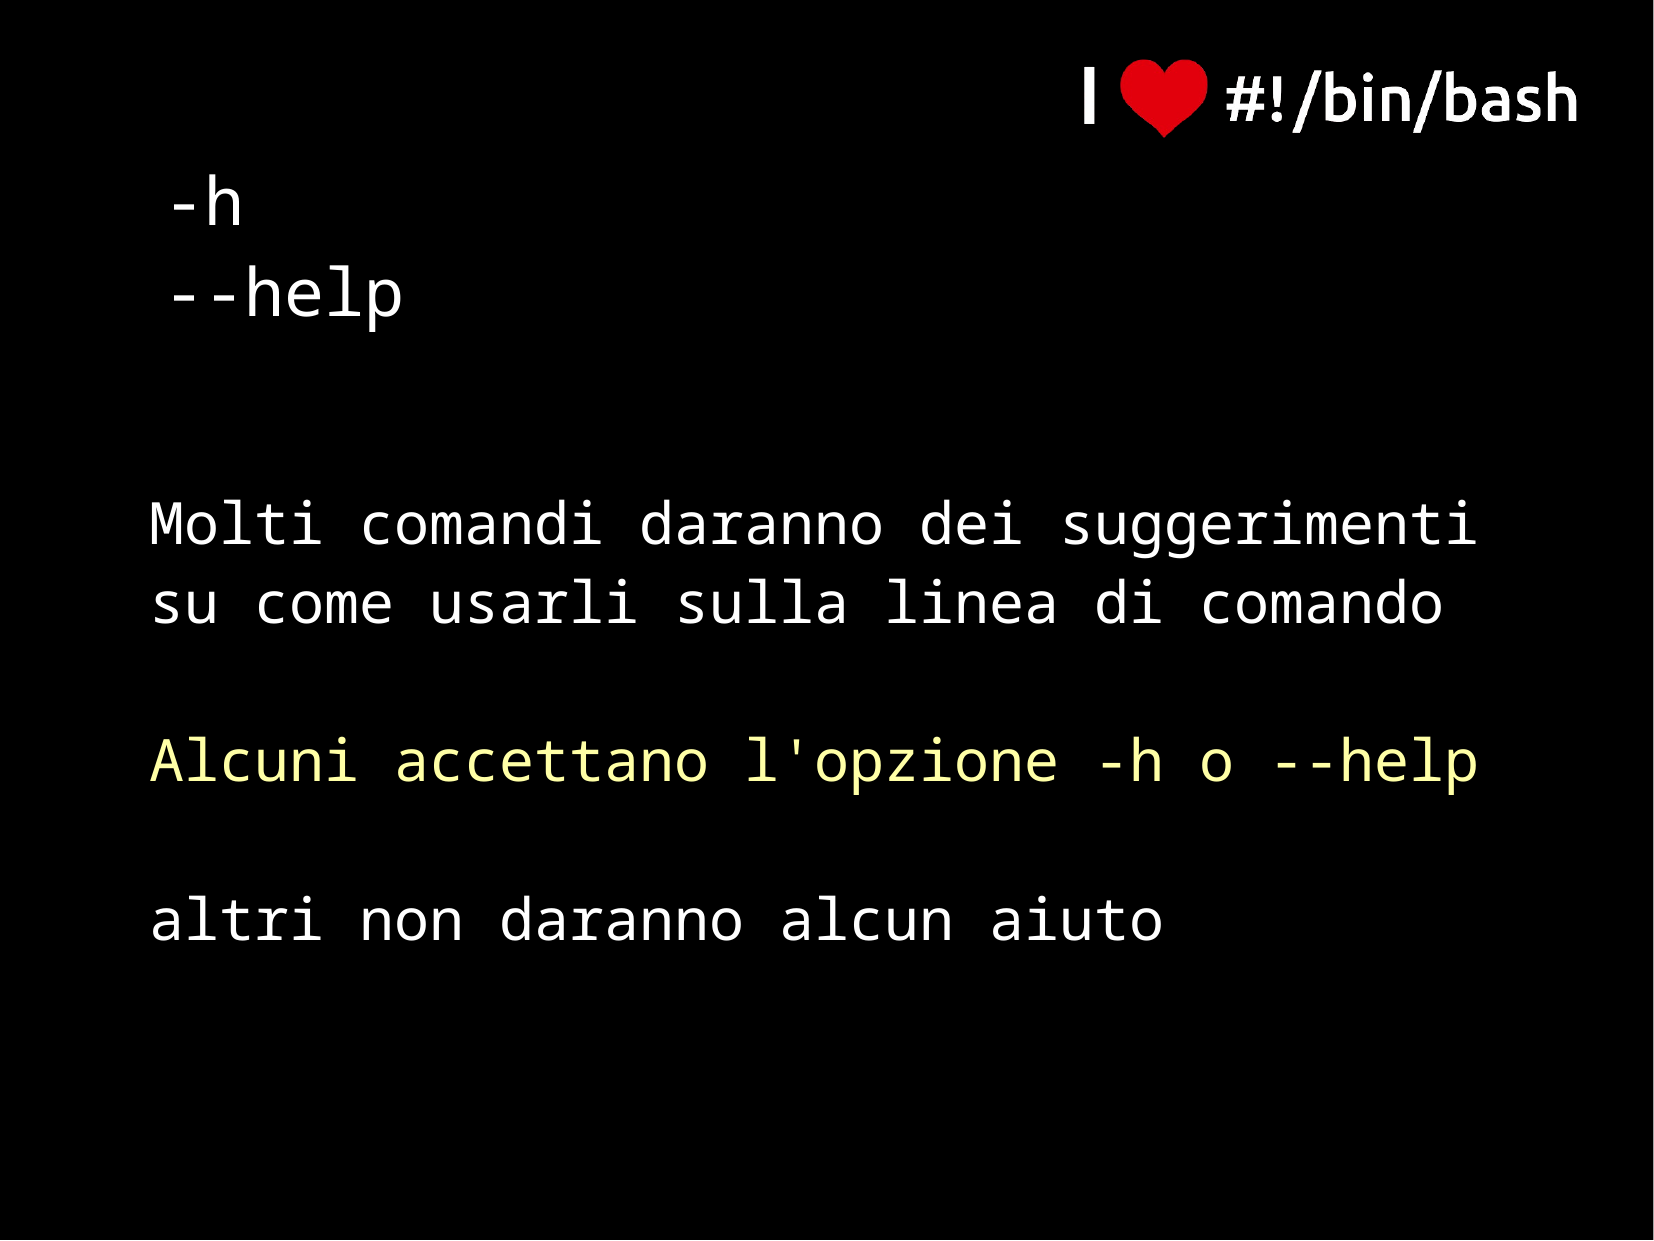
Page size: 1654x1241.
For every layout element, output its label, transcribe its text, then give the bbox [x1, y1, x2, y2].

picture [1064, 45, 1595, 154]
text_box -h --help [149, 146, 425, 318]
text_box Molti comandi daranno dei suggerimenti su come usarli sulla linea di comando Alcuni accettano l'opzione -h o --help altri non daranno alcun aiuto [134, 474, 1501, 896]
